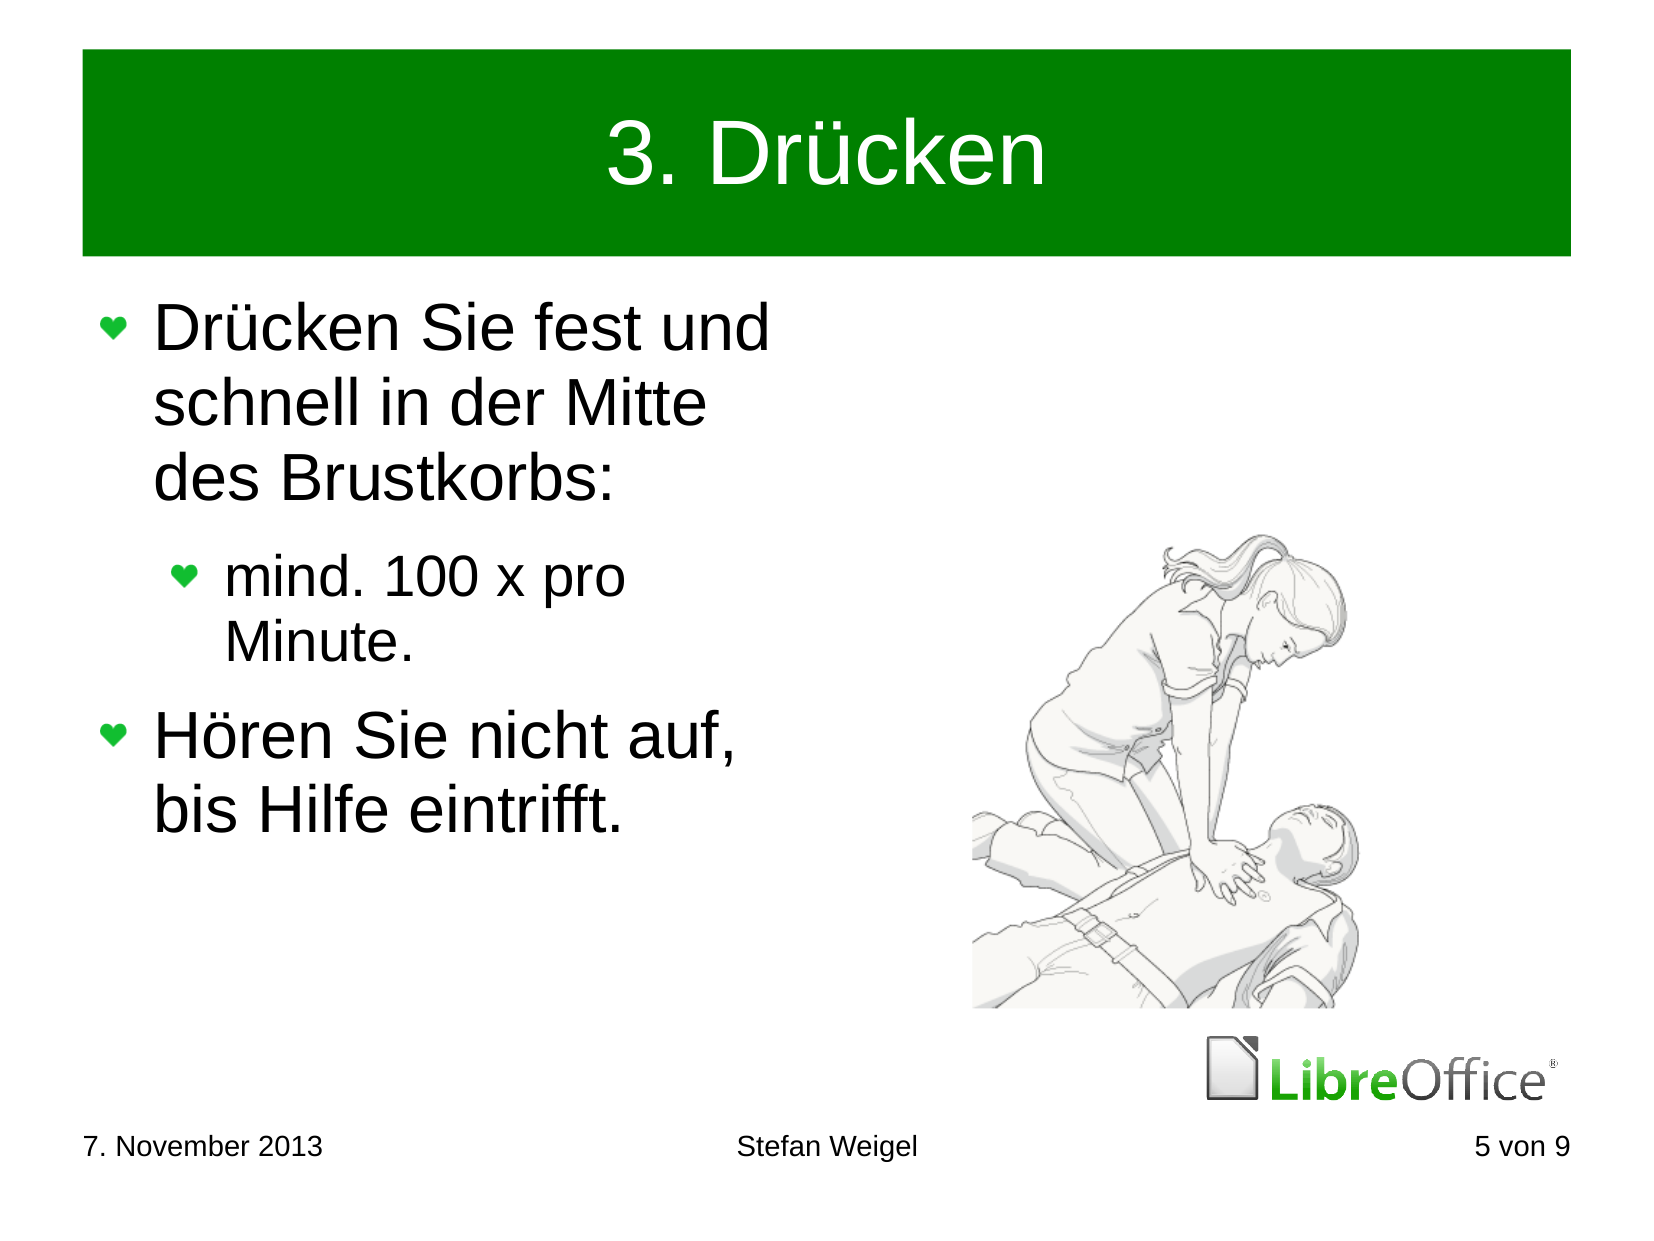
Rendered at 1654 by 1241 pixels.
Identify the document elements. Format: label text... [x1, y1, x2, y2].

title 3. Drücken [82, 49, 1571, 257]
list Drücken Sie fest und schnell in der Mitte des Brustkorbs: mind. 100 x pro Minute. Hören Sie nicht auf, bis Hilfe eintrifft. [82, 290, 793, 1010]
picture [971, 290, 1571, 1126]
